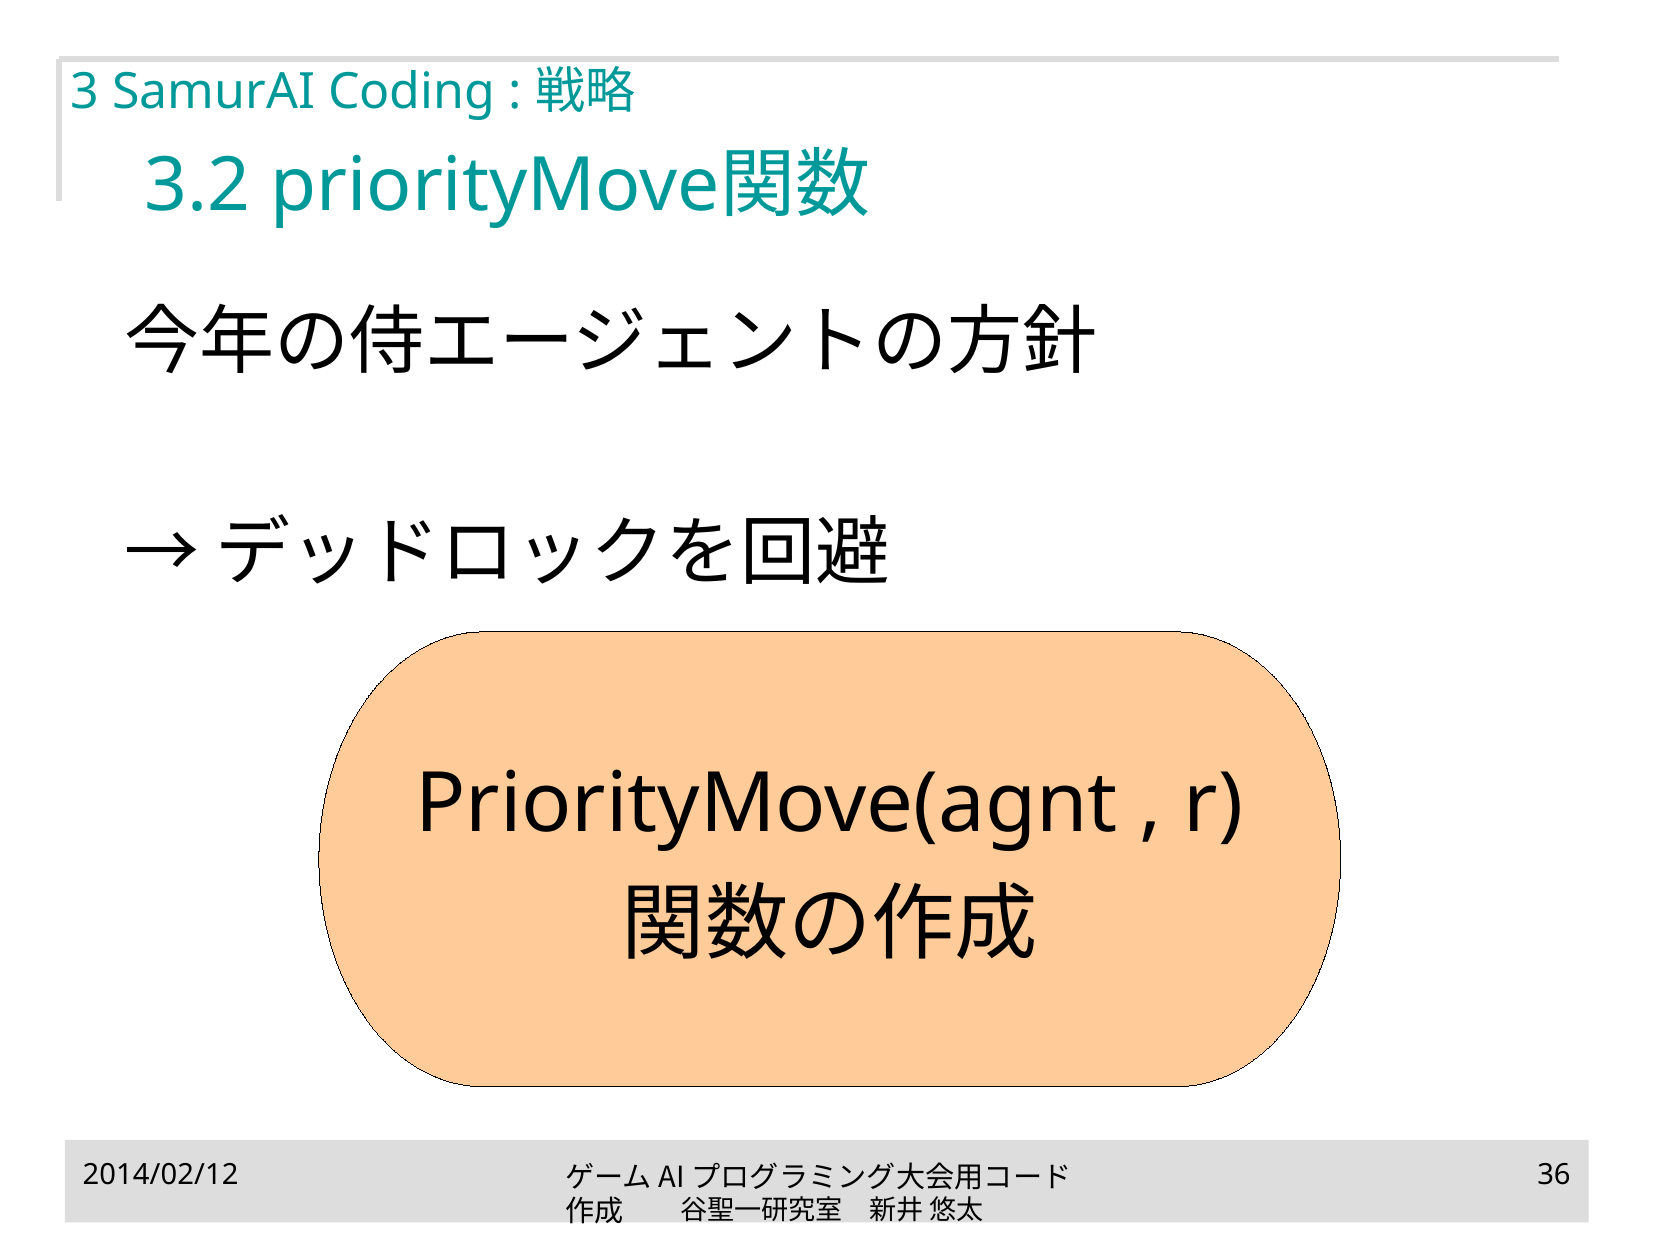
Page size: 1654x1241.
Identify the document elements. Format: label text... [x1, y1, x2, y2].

title 3 SamurAI Coding : 戦略 3.2 priorityMove関数 [70, 79, 1560, 205]
text_box PriorityMove(agnt , r) 関数の作成 [318, 631, 1341, 1087]
subtitle 今年の侍エージェントの方針 → デッドロックを回避 [124, 301, 1518, 579]
